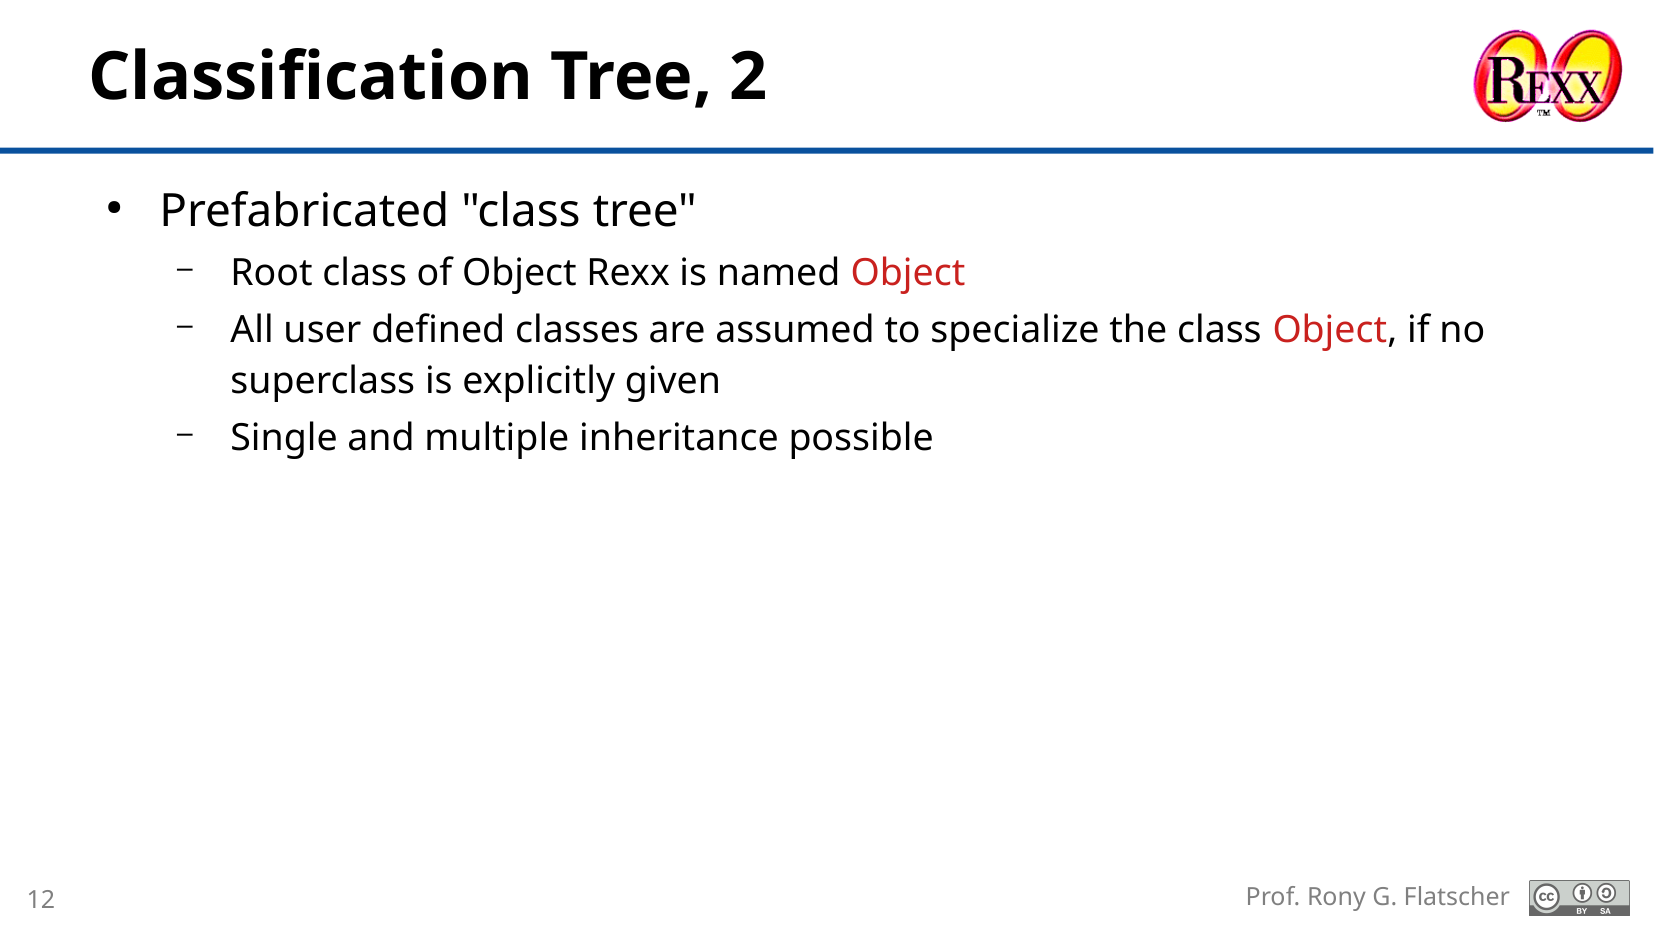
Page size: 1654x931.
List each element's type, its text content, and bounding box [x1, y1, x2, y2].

list Prefabricated "class tree" Root class of Object Rexx is named Object All user defined classes are assumed to specialize the class Object, if no superclass is explicitly given Single and multiple inheritance possible [88, 177, 1577, 857]
text_box Array [1529, 880, 1630, 916]
title Classification Tree, 2 [29, 0, 1654, 148]
